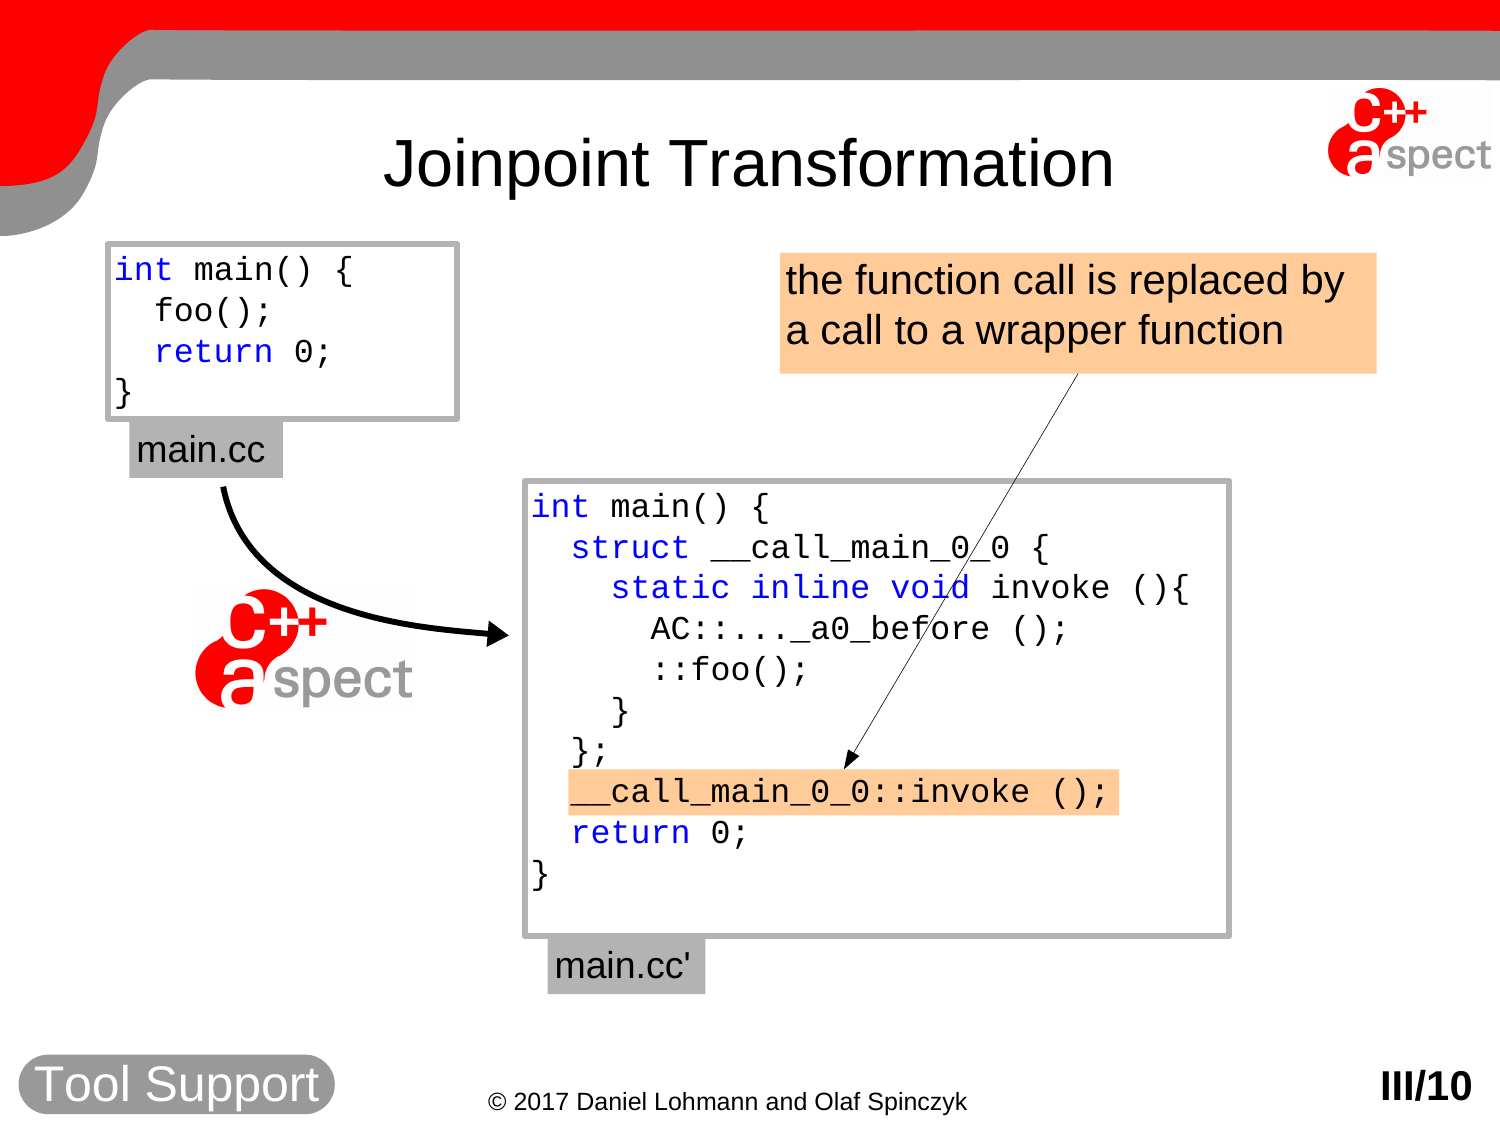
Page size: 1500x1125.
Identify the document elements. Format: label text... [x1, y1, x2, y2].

picture [307, 588, 415, 622]
picture [194, 588, 415, 710]
text_box main.cc [129, 422, 283, 478]
text_box main.cc' [547, 939, 706, 995]
text_box int main() { struct __call_main_0_0 { static inline void invoke (){ AC::..._a0_before (); ::foo(); } }; __call_main_0_0::invoke (); return 0; } [524, 480, 1230, 937]
title Joinpoint Transformation [112, 98, 1388, 223]
text_box int main() { foo(); return 0; } [107, 244, 457, 420]
text_box the function call is replaced by a call to a wrapper function [779, 252, 1377, 374]
